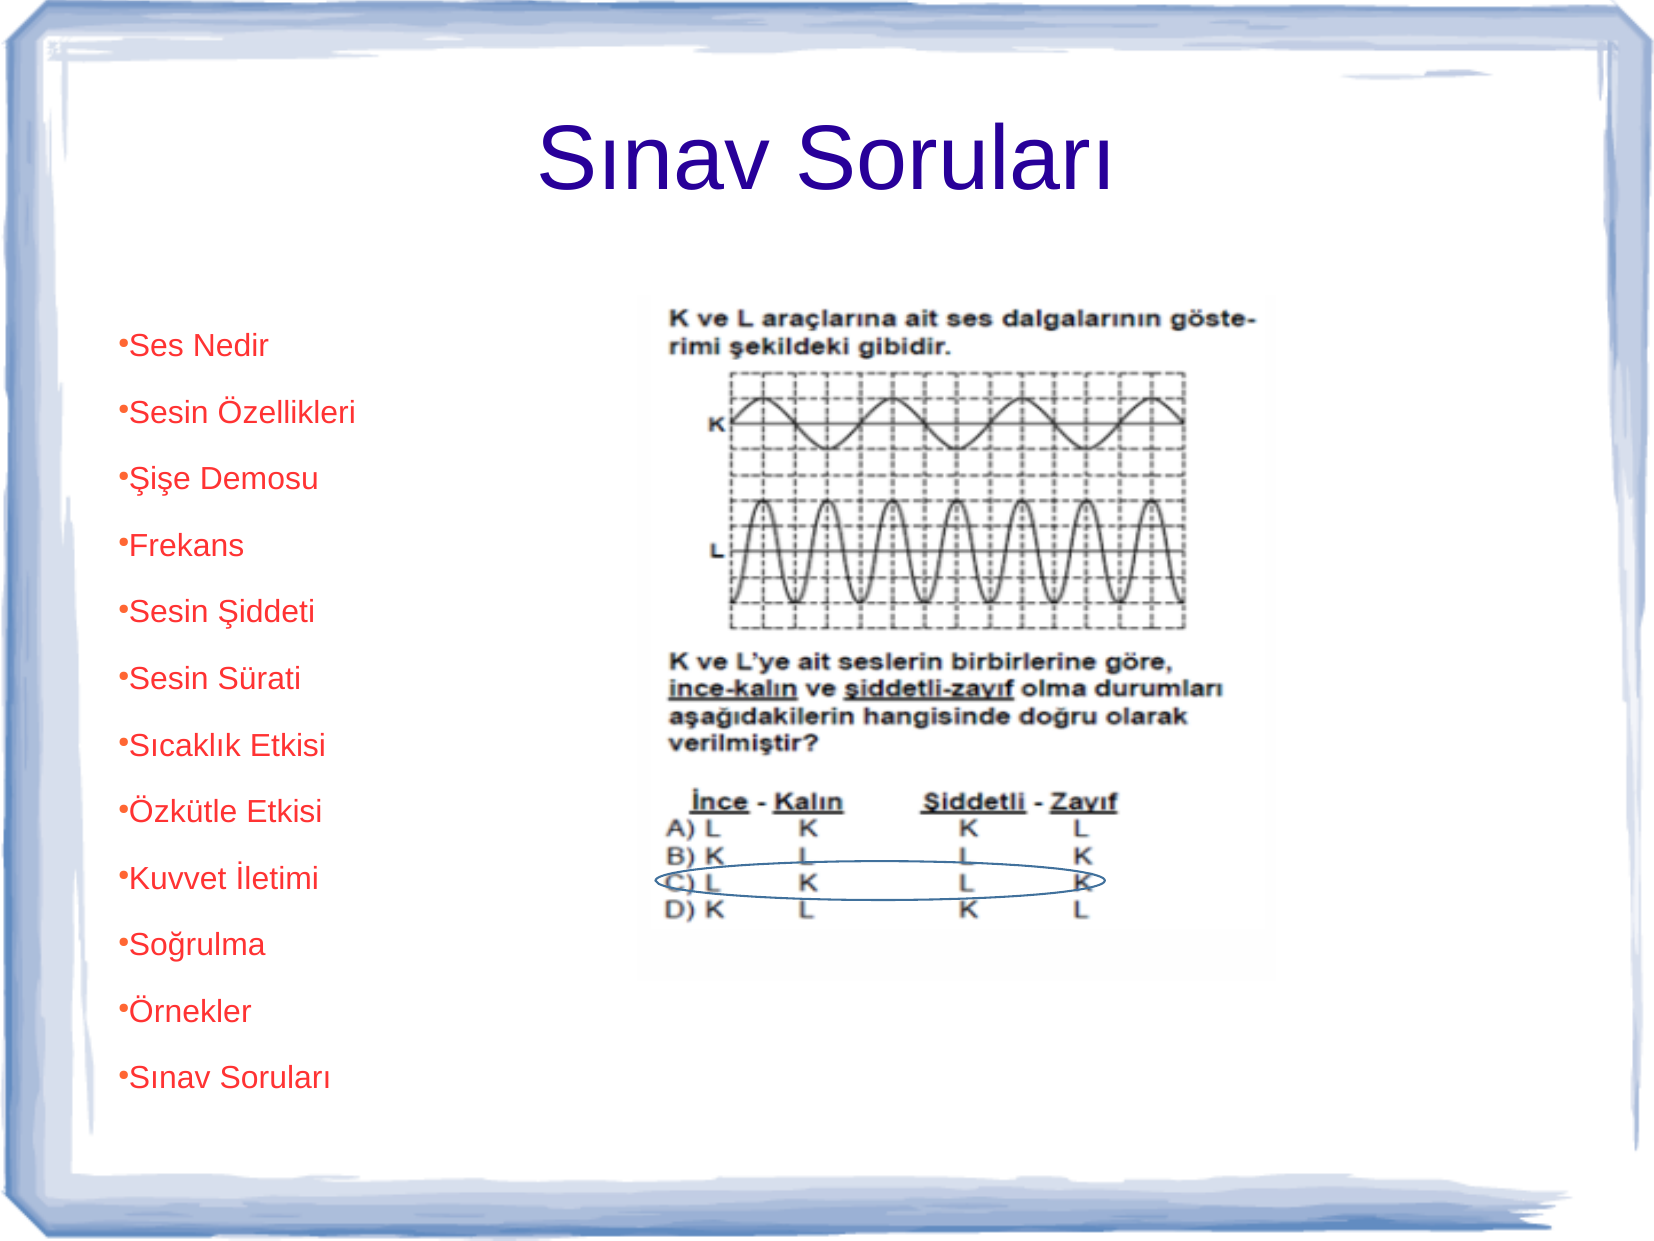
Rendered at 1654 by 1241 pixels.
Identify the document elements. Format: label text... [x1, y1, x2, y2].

picture [637, 295, 1276, 981]
list Ses Nedir Sesin Özellikleri Şişe Demosu Frekans Sesin Şiddeti Sesin Sürati Sıcaklık Etkisi Özkütle Etkisi Kuvvet İletimi Soğrulma Örnekler Sınav Soruları [118, 324, 438, 1097]
title Sınav Soruları [82, 49, 1571, 257]
